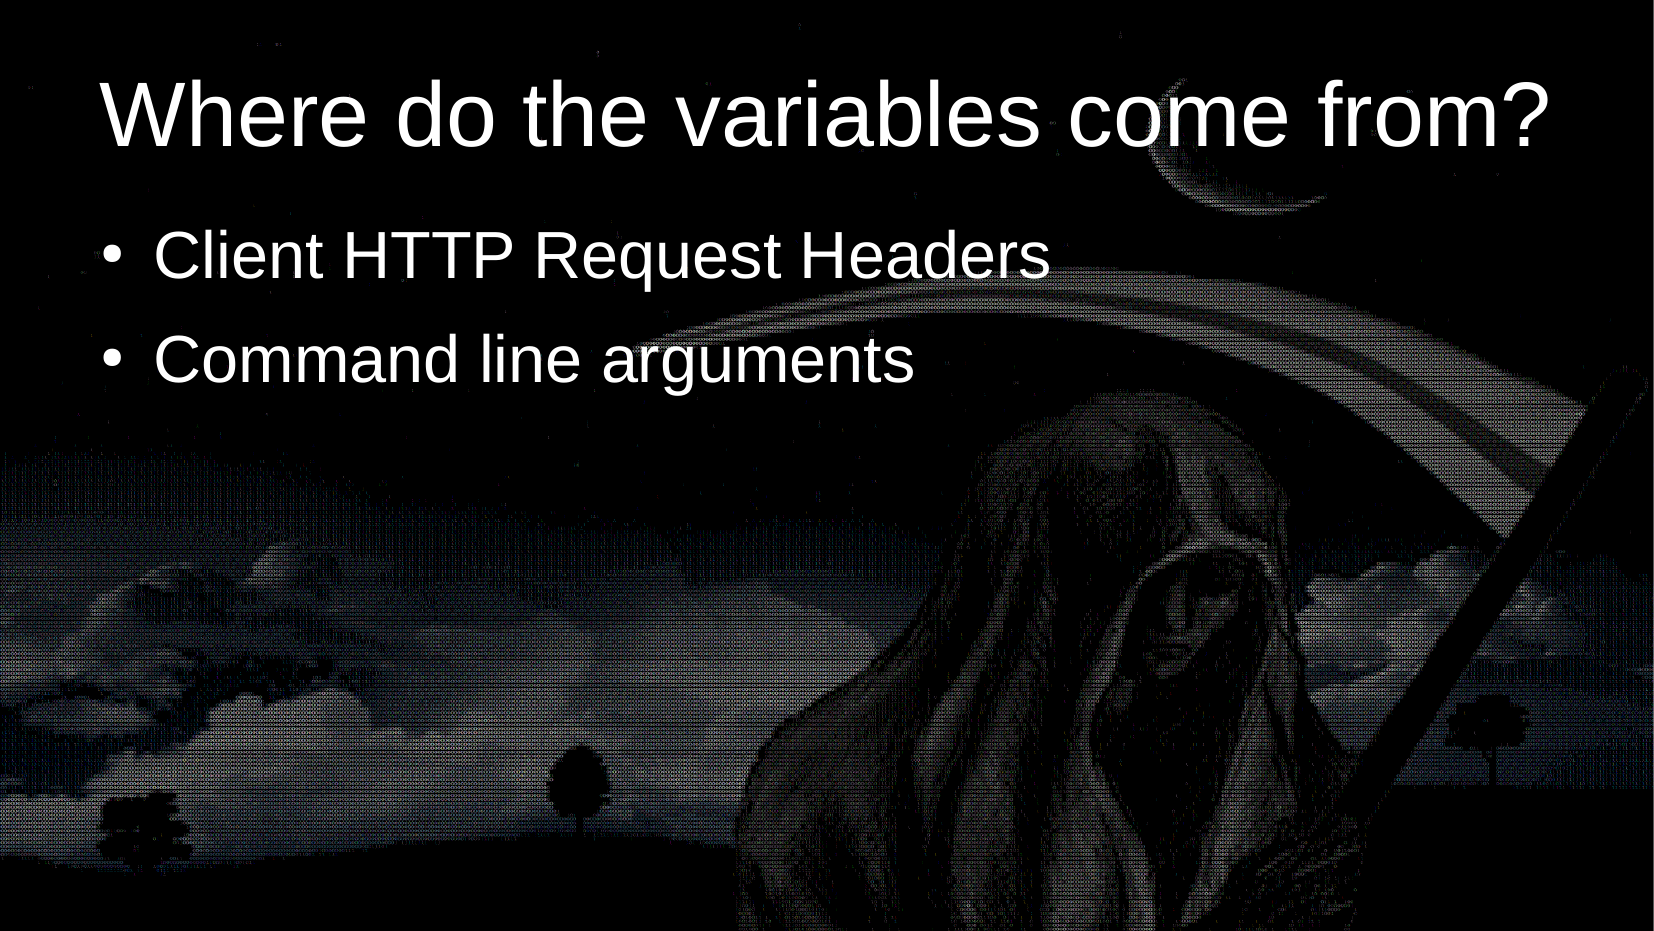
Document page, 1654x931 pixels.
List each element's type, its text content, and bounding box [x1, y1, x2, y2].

title Where do the variables come from? [82, 37, 1571, 193]
picture [0, 0, 1654, 931]
list Client HTTP Request Headers Command line arguments [82, 217, 1571, 758]
